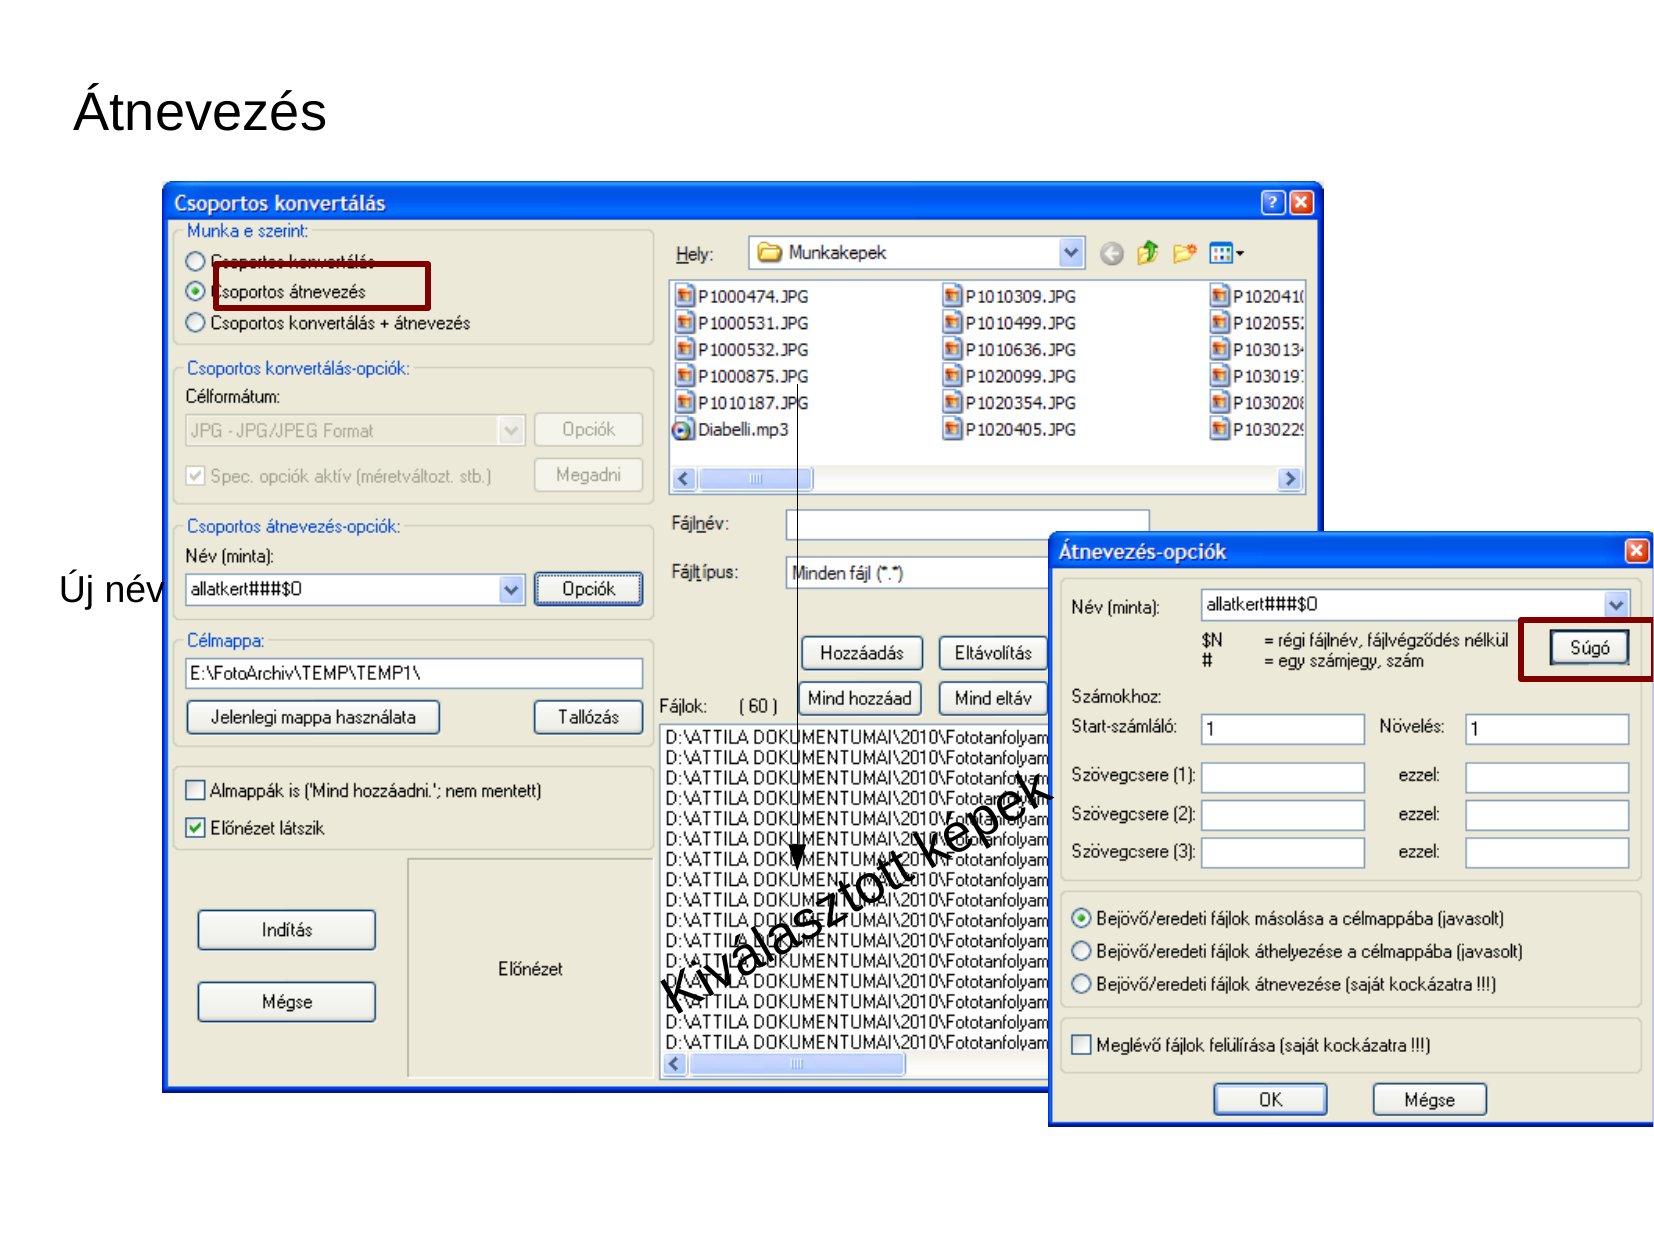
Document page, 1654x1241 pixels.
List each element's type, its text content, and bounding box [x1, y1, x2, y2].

picture [162, 181, 1654, 1127]
text_box Átnevezés [59, 73, 343, 150]
picture [1524, 623, 1651, 676]
text_box Új név [44, 561, 180, 618]
text_box Kiválasztott képek [634, 741, 1082, 1049]
